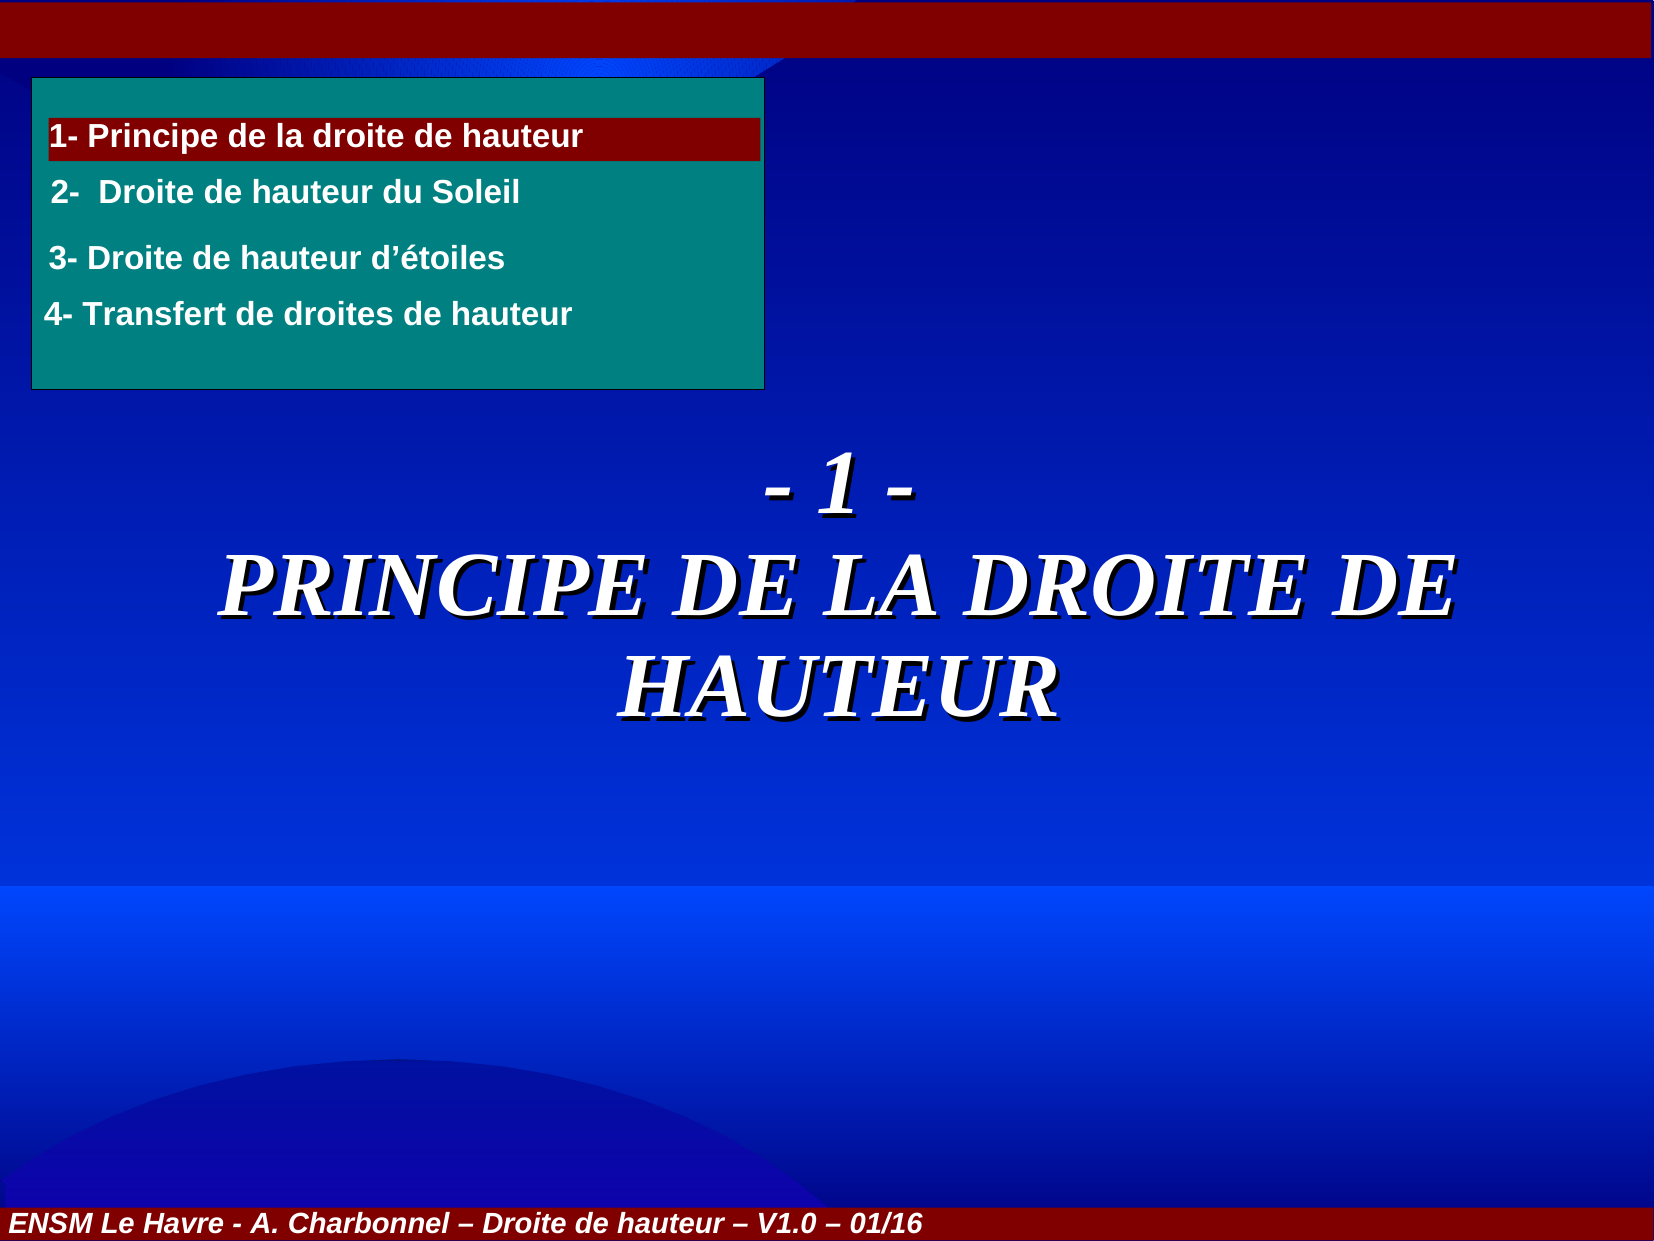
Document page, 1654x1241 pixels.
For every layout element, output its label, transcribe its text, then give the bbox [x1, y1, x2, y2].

text_box [0, 2, 1652, 59]
text_box 1- Principe de la droite de hauteur [48, 117, 761, 162]
text_box 2- Droite de hauteur du Soleil [50, 173, 765, 211]
text_box 4- Transfert de droites de hauteur [43, 295, 688, 344]
text_box [31, 77, 765, 390]
text_box 3- Droite de hauteur d’étoiles [48, 239, 693, 289]
text_box ENSM Le Havre - A. Charbonnel – Droite de hauteur – V1.0 – 01/16 [0, 1207, 1654, 1241]
title - 1 - PRINCIPE DE LA DROITE DE HAUTEUR [95, 432, 1584, 737]
